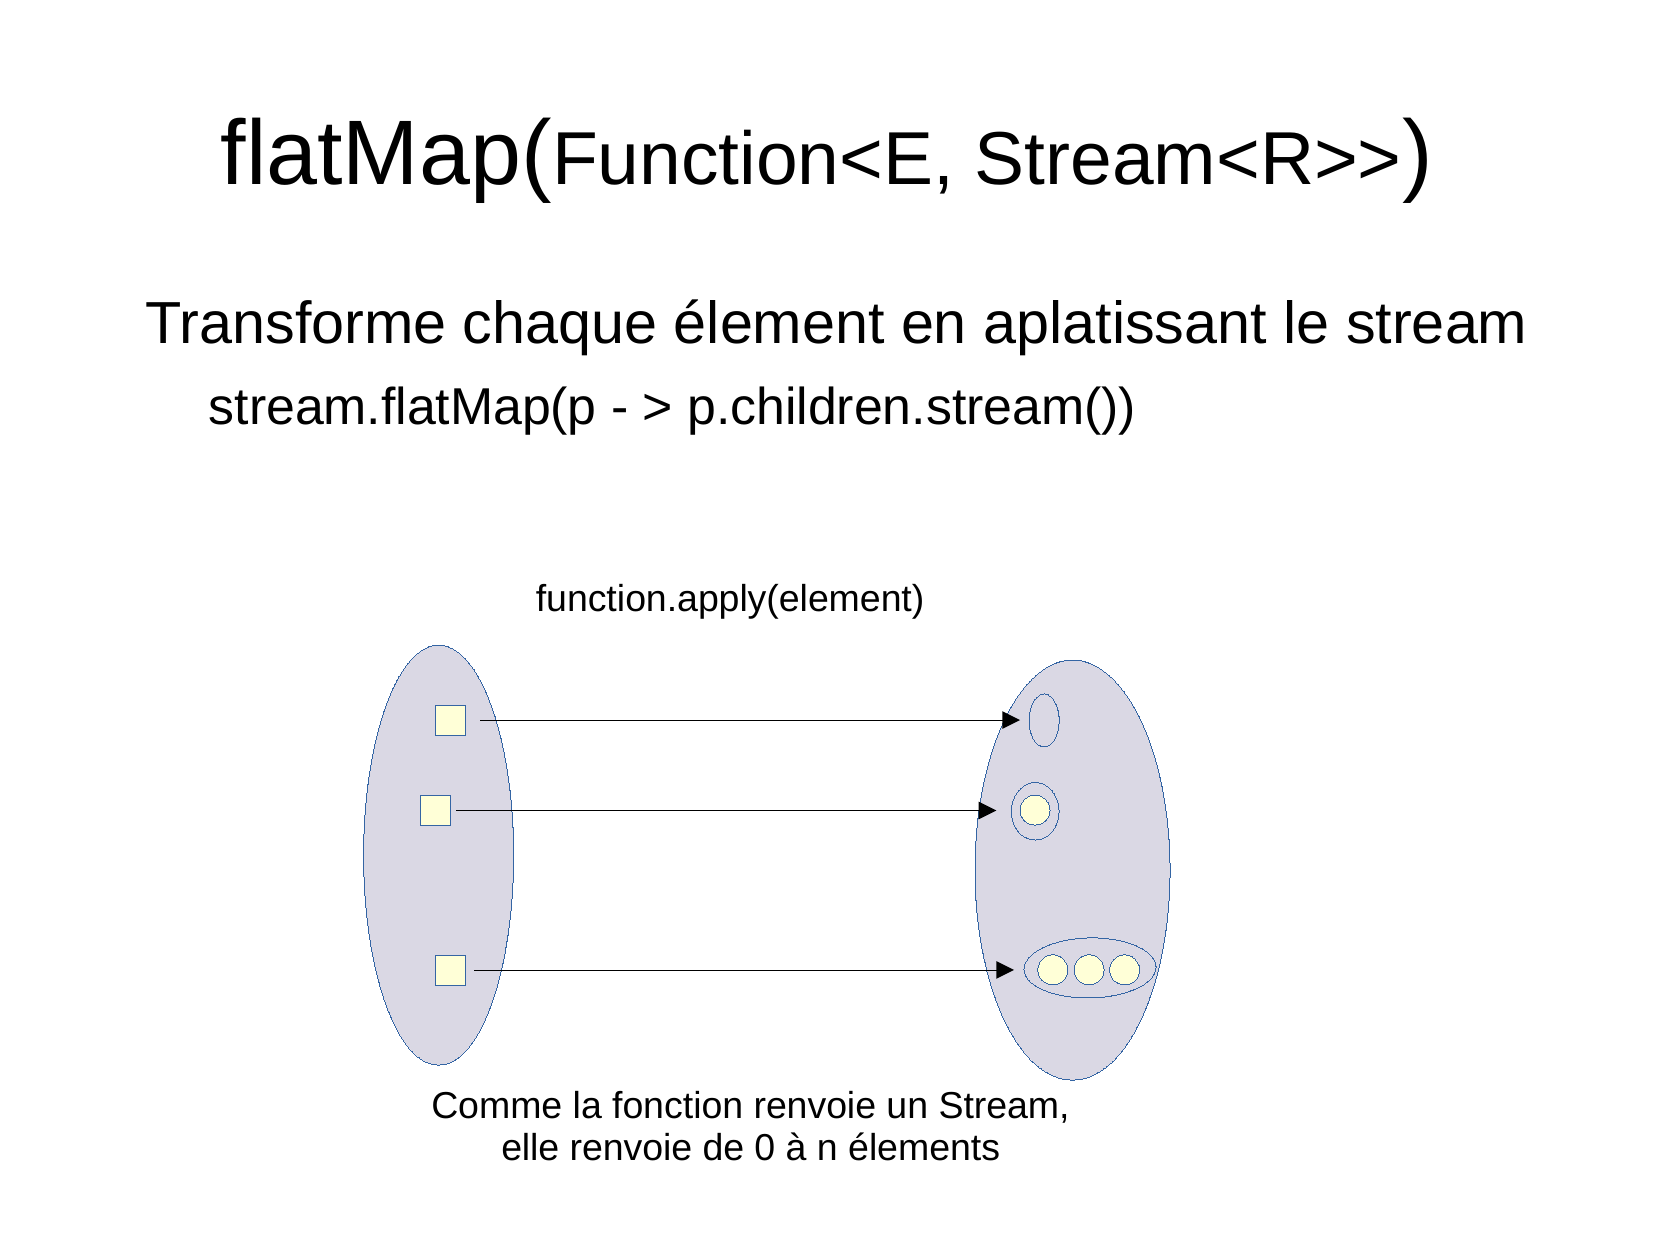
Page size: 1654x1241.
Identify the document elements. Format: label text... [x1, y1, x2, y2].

text_box [975, 660, 1171, 1078]
text_box [363, 645, 514, 1066]
list Transforme chaque élement en aplatissant le stream stream.flatMap(p - > p.children.stream()) [82, 290, 1571, 496]
title flatMap(Function<E, Stream<R>>) [82, 49, 1571, 257]
text_box Comme la fonction renvoie un Stream, elle renvoie de 0 à n élements [416, 1077, 1087, 1177]
text_box function.apply(element) [520, 570, 941, 627]
